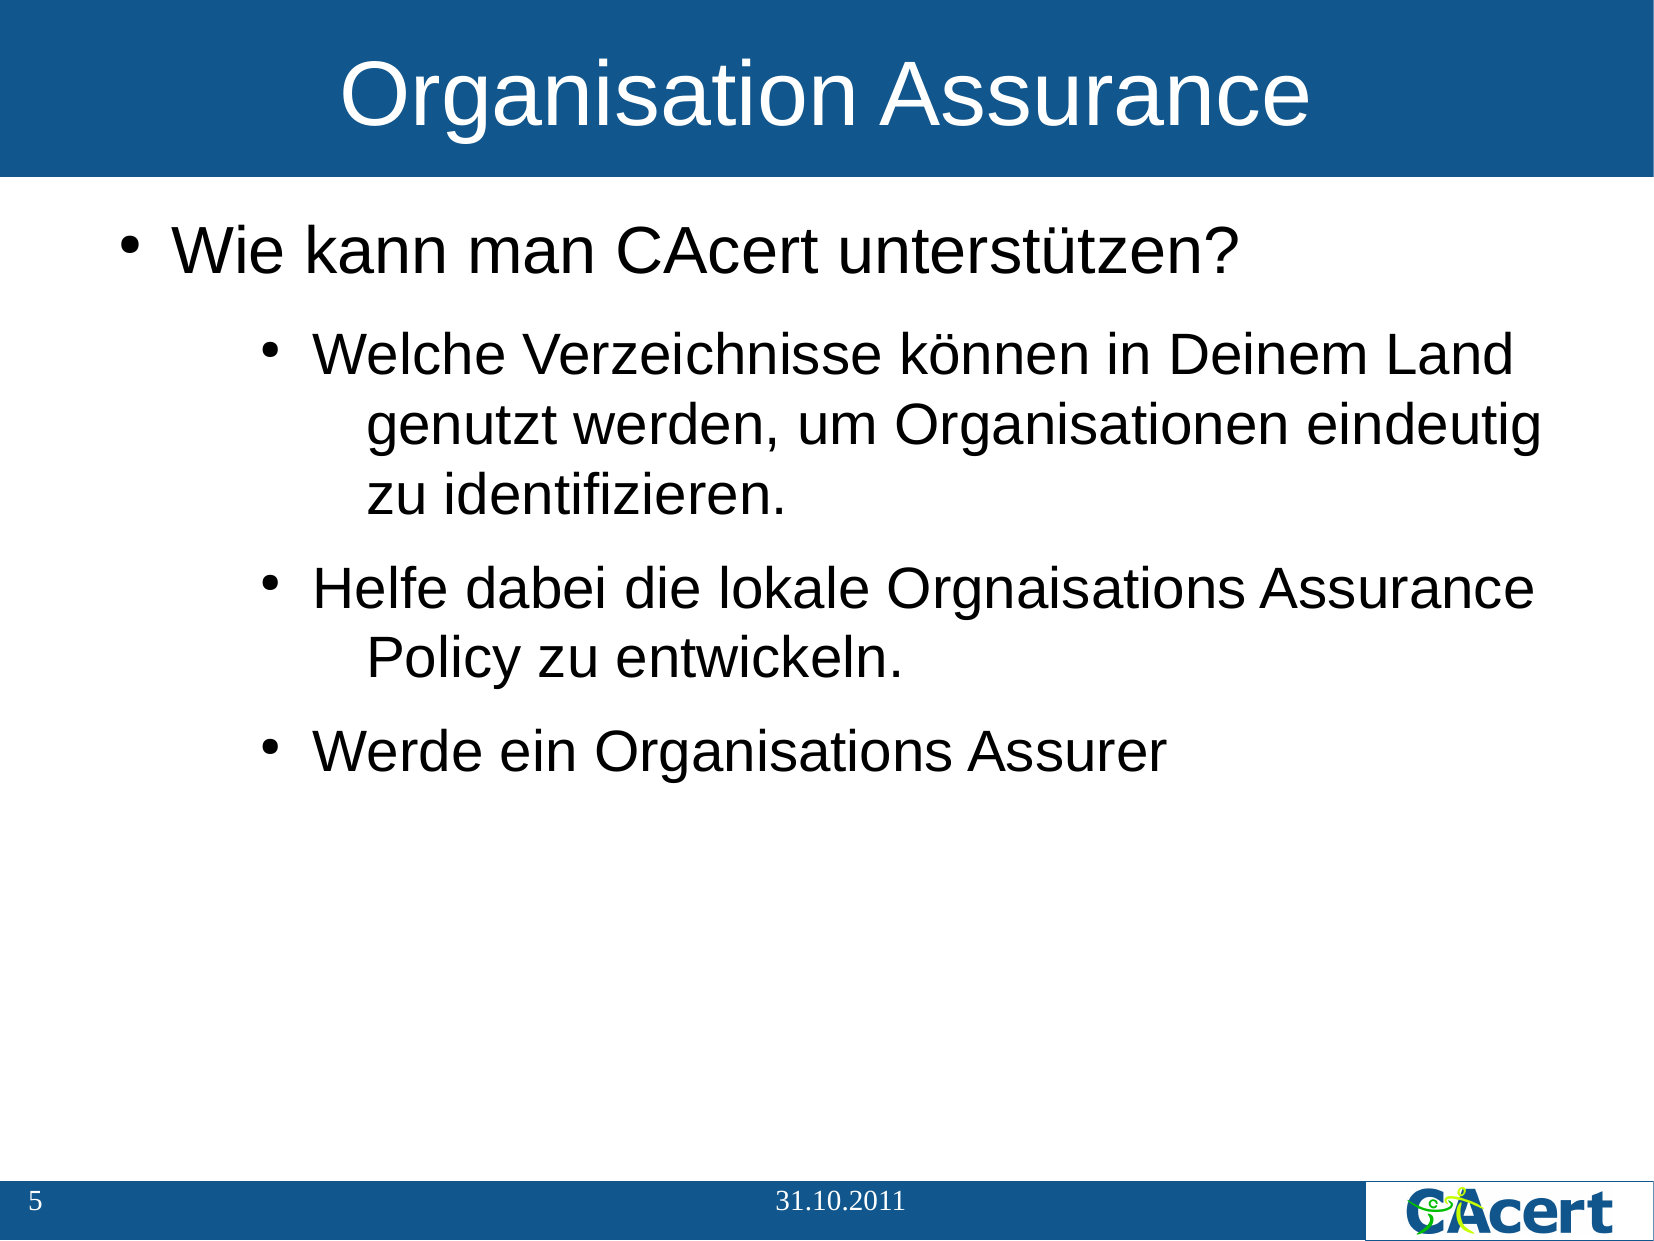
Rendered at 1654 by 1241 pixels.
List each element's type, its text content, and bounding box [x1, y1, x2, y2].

text_box <Nummer> [28, 1181, 414, 1241]
picture [1406, 1186, 1613, 1235]
list Wie kann man CAcert unterstützen? Welche Verzeichnisse können in Deinem Land genutzt werden, um Organisationen eindeutig zu identifizieren. Helfe dabei die lokale Orgnaisations Assurance Policy zu entwickeln. Werde ein Organisations Assurer [82, 206, 1571, 784]
text_box 31.10.2011 [648, 1181, 1034, 1241]
title Organisation Assurance [82, 33, 1571, 144]
